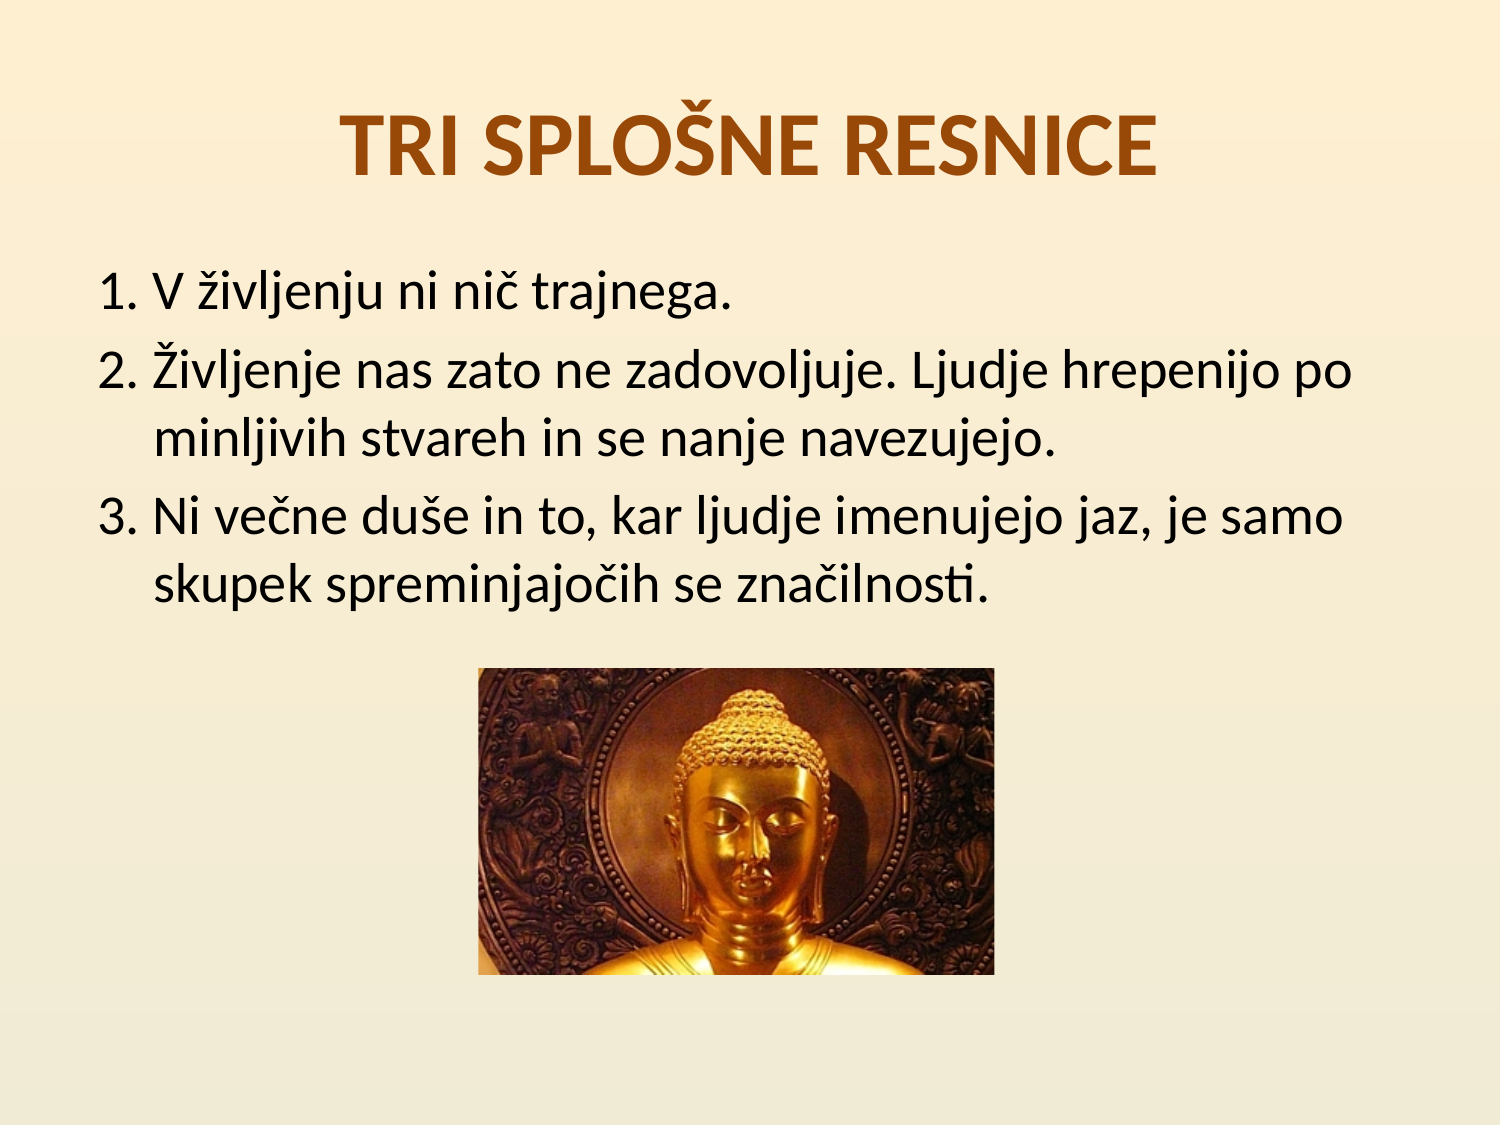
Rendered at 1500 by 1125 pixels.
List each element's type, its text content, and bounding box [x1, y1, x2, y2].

list 1. V življenju ni nič trajnega. 2. Življenje nas zato ne zadovoljuje. Ljudje hrepenijo po minljivih stvareh in se nanje navezujejo. 3. Ni večne duše in to, kar ljudje imenujejo jaz, je samo skupek spreminjajočih se značilnosti. [82, 246, 1432, 989]
title TRI SPLOŠNE RESNICE [75, 45, 1425, 233]
